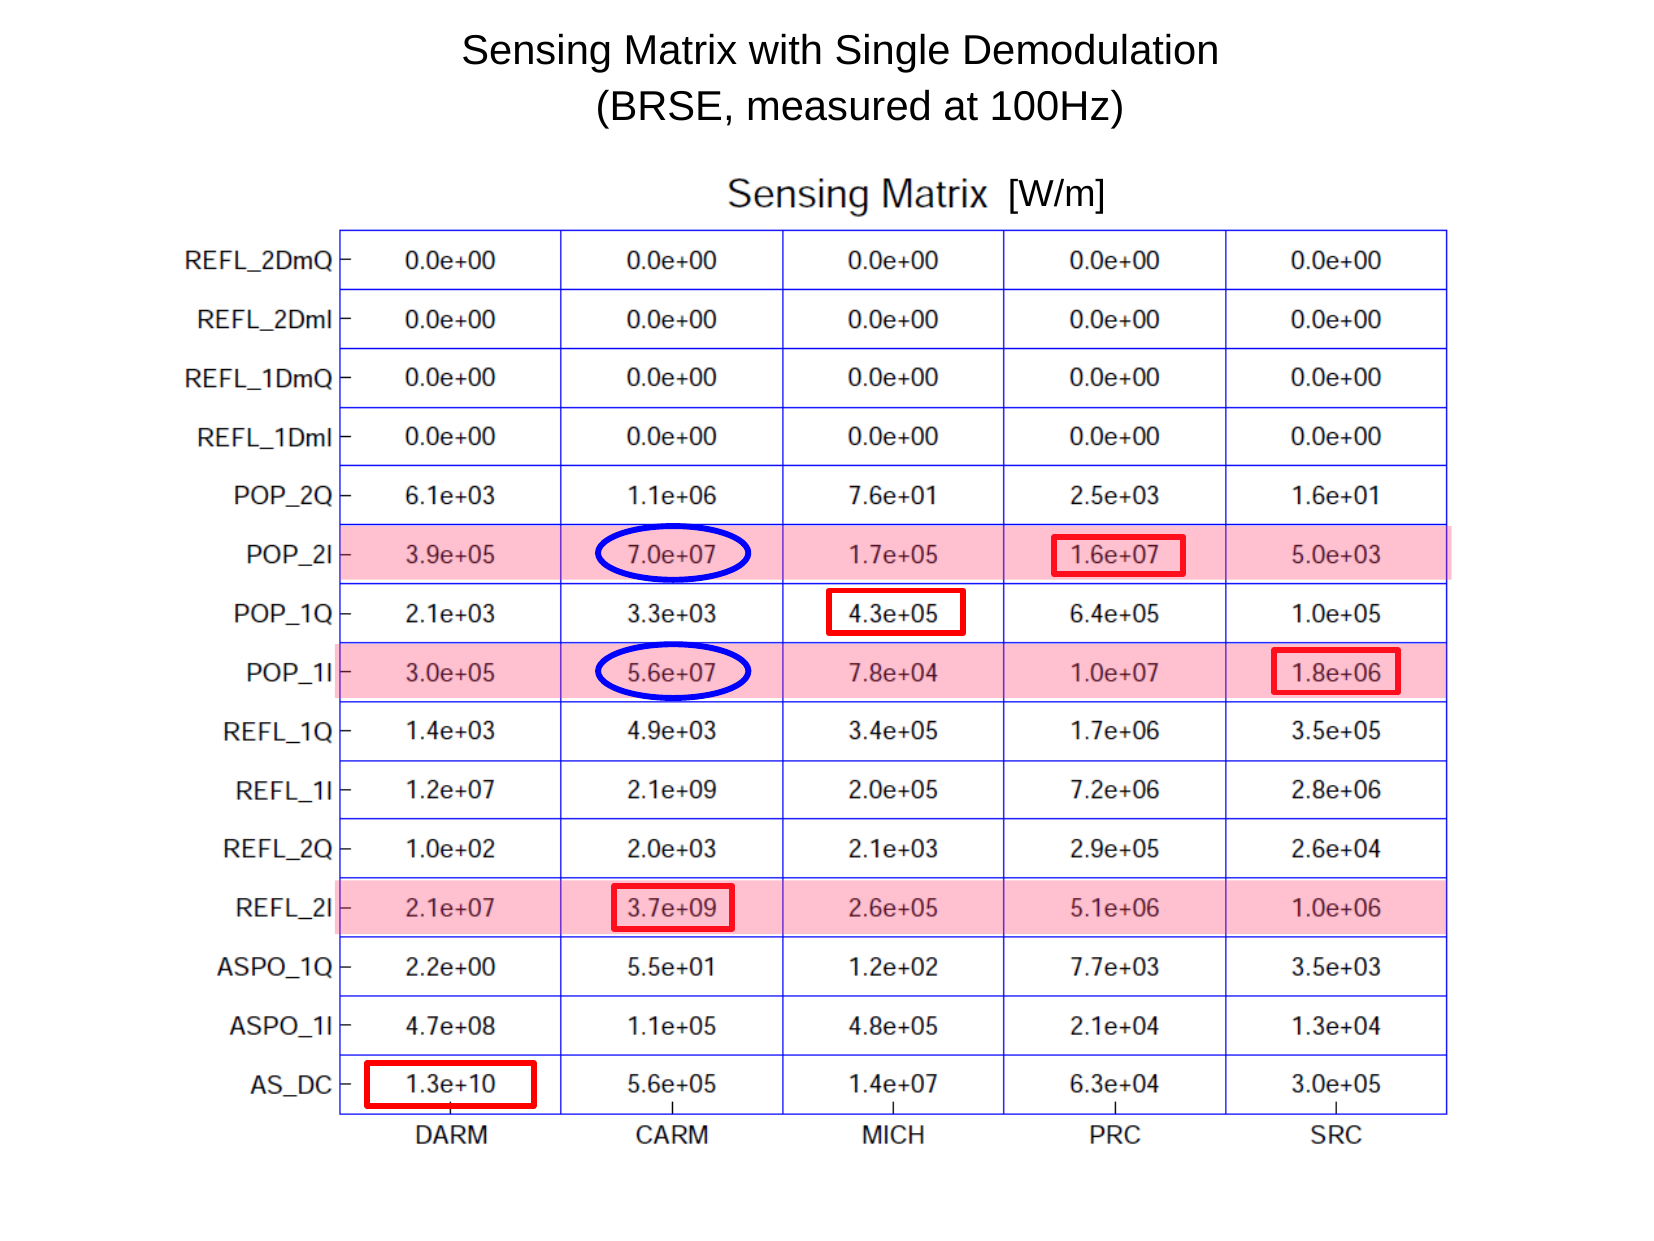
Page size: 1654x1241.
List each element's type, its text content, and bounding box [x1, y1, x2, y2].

text_box [602, 530, 745, 576]
text_box (BRSE, measured at 100Hz) [580, 75, 1140, 137]
text_box [334, 644, 634, 698]
picture [168, 155, 1489, 1178]
text_box [340, 526, 634, 580]
text_box [W/m] [993, 164, 1122, 222]
text_box [712, 526, 1452, 580]
text_box [334, 880, 1447, 935]
text_box [602, 648, 745, 695]
text_box [712, 644, 1447, 698]
text_box Sensing Matrix with Single Demodulation [446, 19, 1235, 81]
